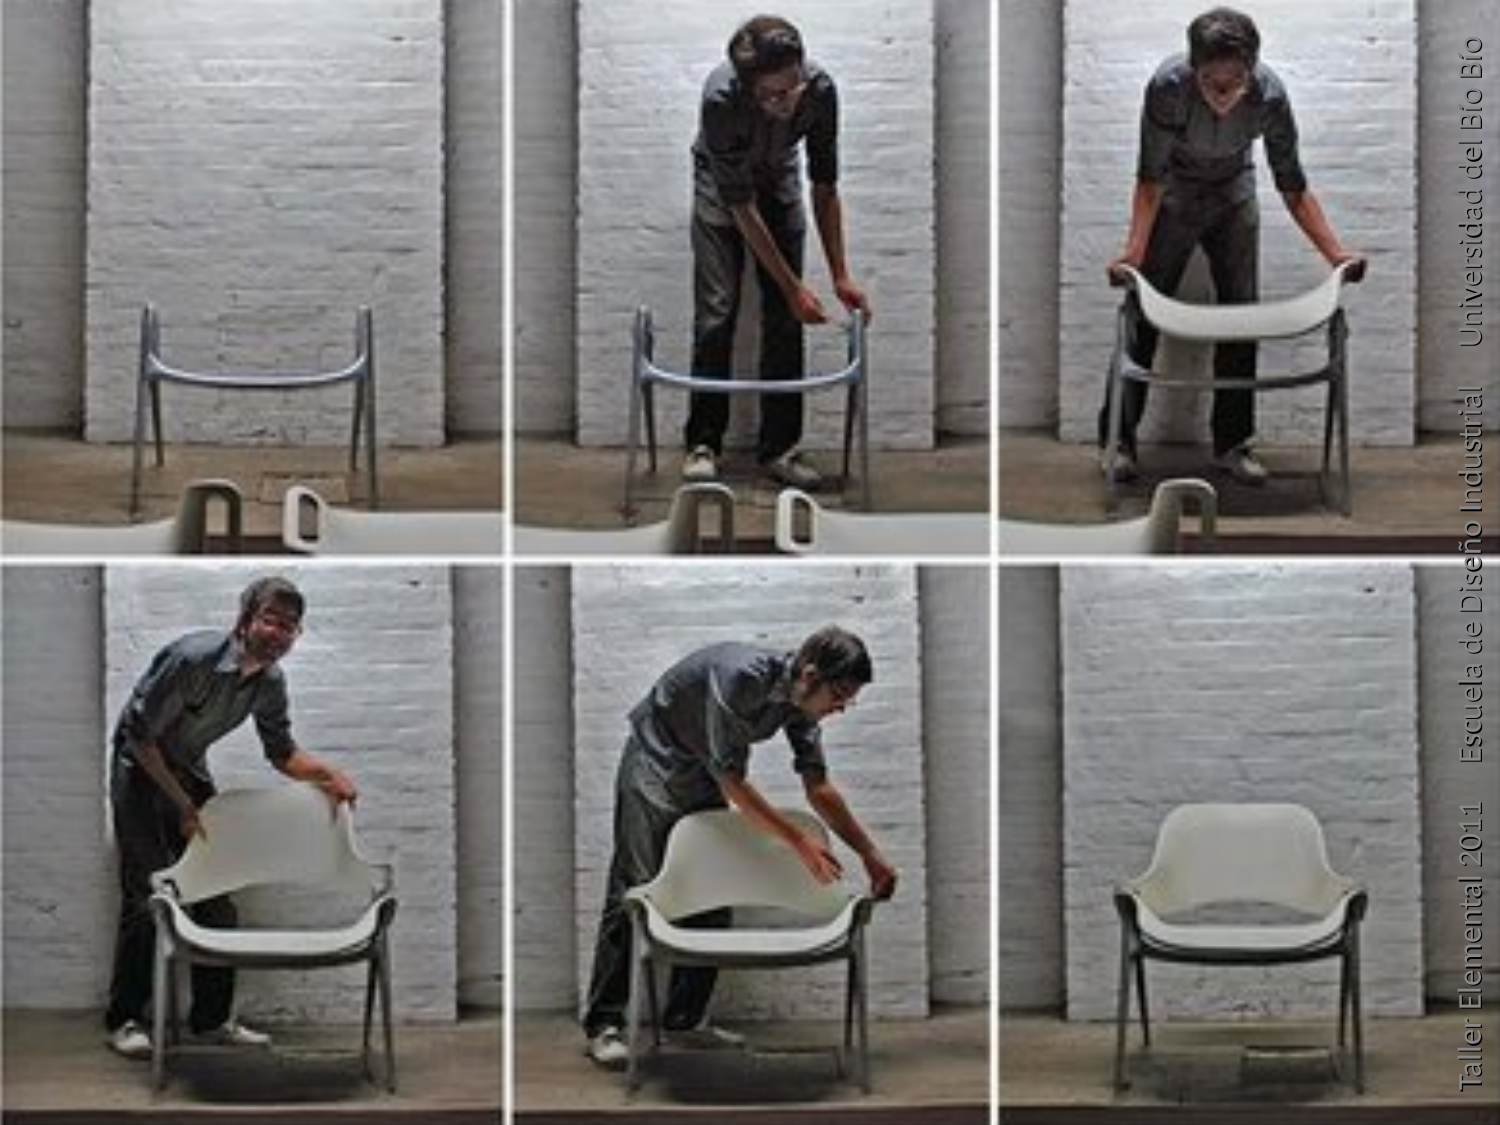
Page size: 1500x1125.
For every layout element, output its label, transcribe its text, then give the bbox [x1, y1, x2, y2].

picture [0, 0, 1500, 1125]
text_box Taller Elemental 2011 Escuela de Diseño Industrial Universidad del Bío Bío [1435, 0, 1500, 1106]
